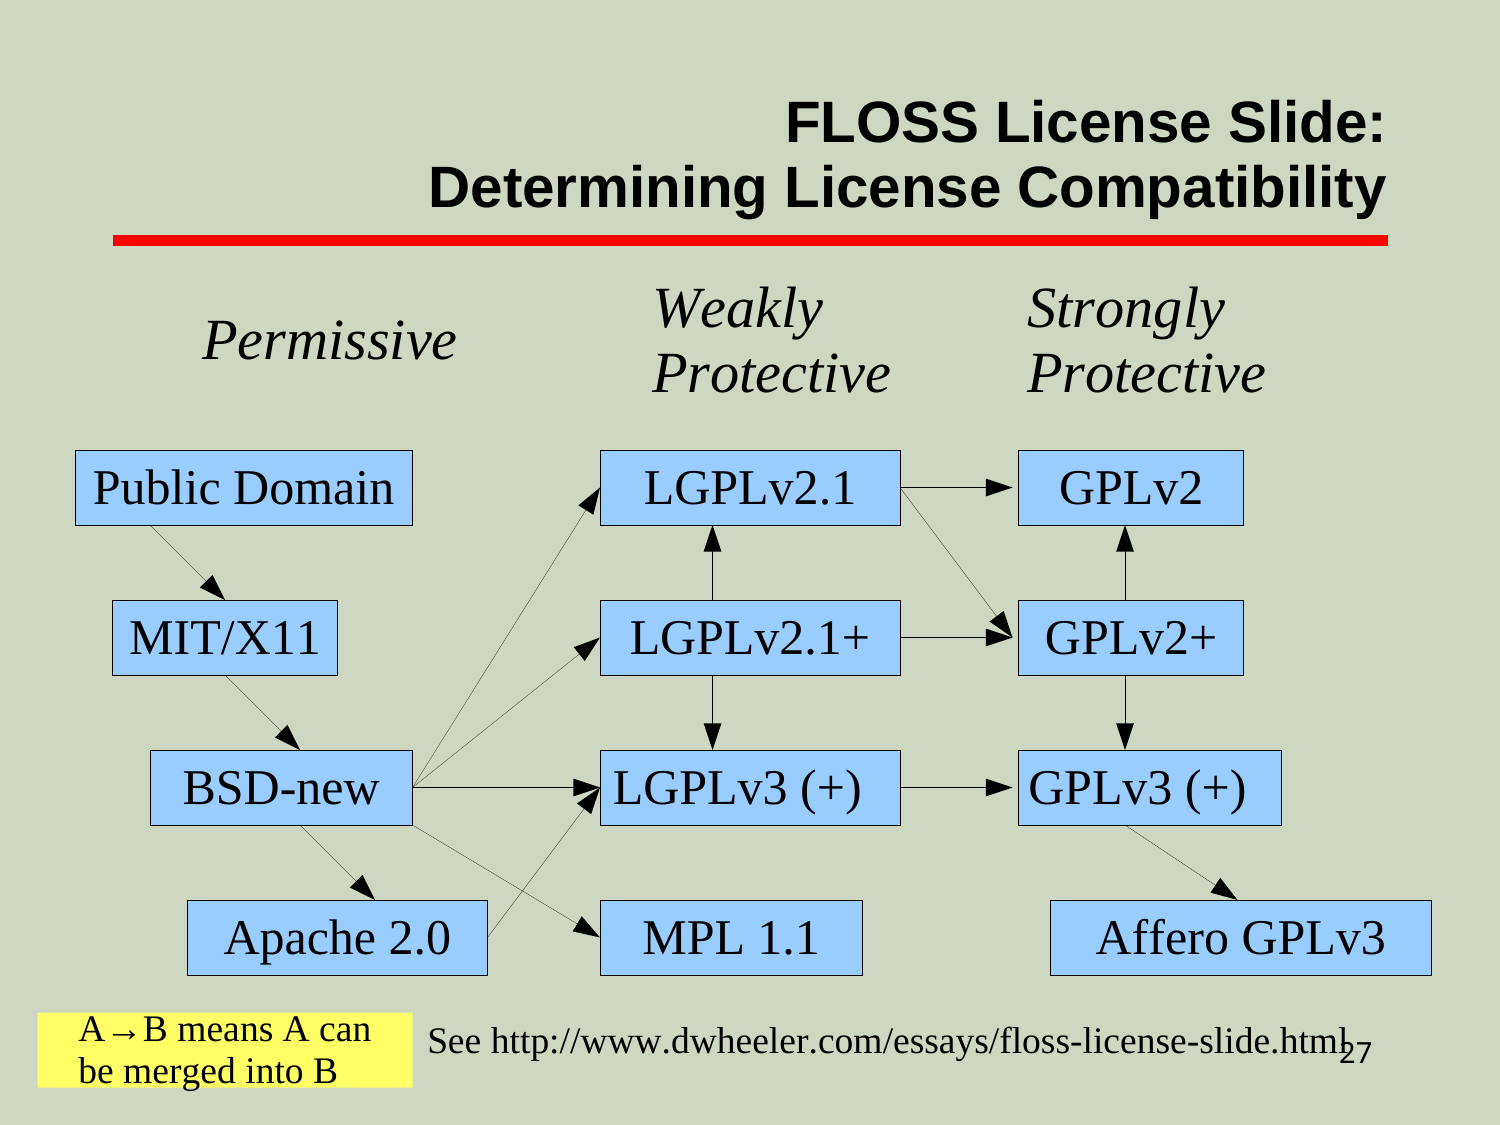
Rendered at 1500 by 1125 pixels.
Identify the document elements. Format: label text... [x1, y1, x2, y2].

text_box LGPLv3 (+) [600, 750, 901, 826]
text_box Apache 2.0 [187, 900, 488, 976]
text_box GPLv2+ [1018, 600, 1244, 676]
text_box See http://www.dwheeler.com/essays/floss-license-slide.html [413, 1012, 1345, 1069]
text_box GPLv2 [1018, 450, 1244, 526]
text_box Strongly Protective [1012, 268, 1282, 413]
text_box A→B means A can be merged into B [37, 1012, 413, 1088]
text_box BSD-new [150, 750, 413, 826]
title FLOSS License Slide: Determining License Compatibility [337, 85, 1388, 224]
text_box Affero GPLv3 [1050, 900, 1432, 976]
text_box MIT/X11 [112, 600, 338, 676]
text_box Public Domain [75, 450, 413, 526]
text_box Weakly Protective [637, 268, 907, 413]
text_box Permissive [187, 299, 473, 380]
text_box MPL 1.1 [600, 900, 863, 976]
text_box LGPLv2.1 [600, 450, 901, 526]
text_box GPLv3 (+) [1018, 750, 1282, 826]
text_box LGPLv2.1+ [600, 600, 901, 676]
